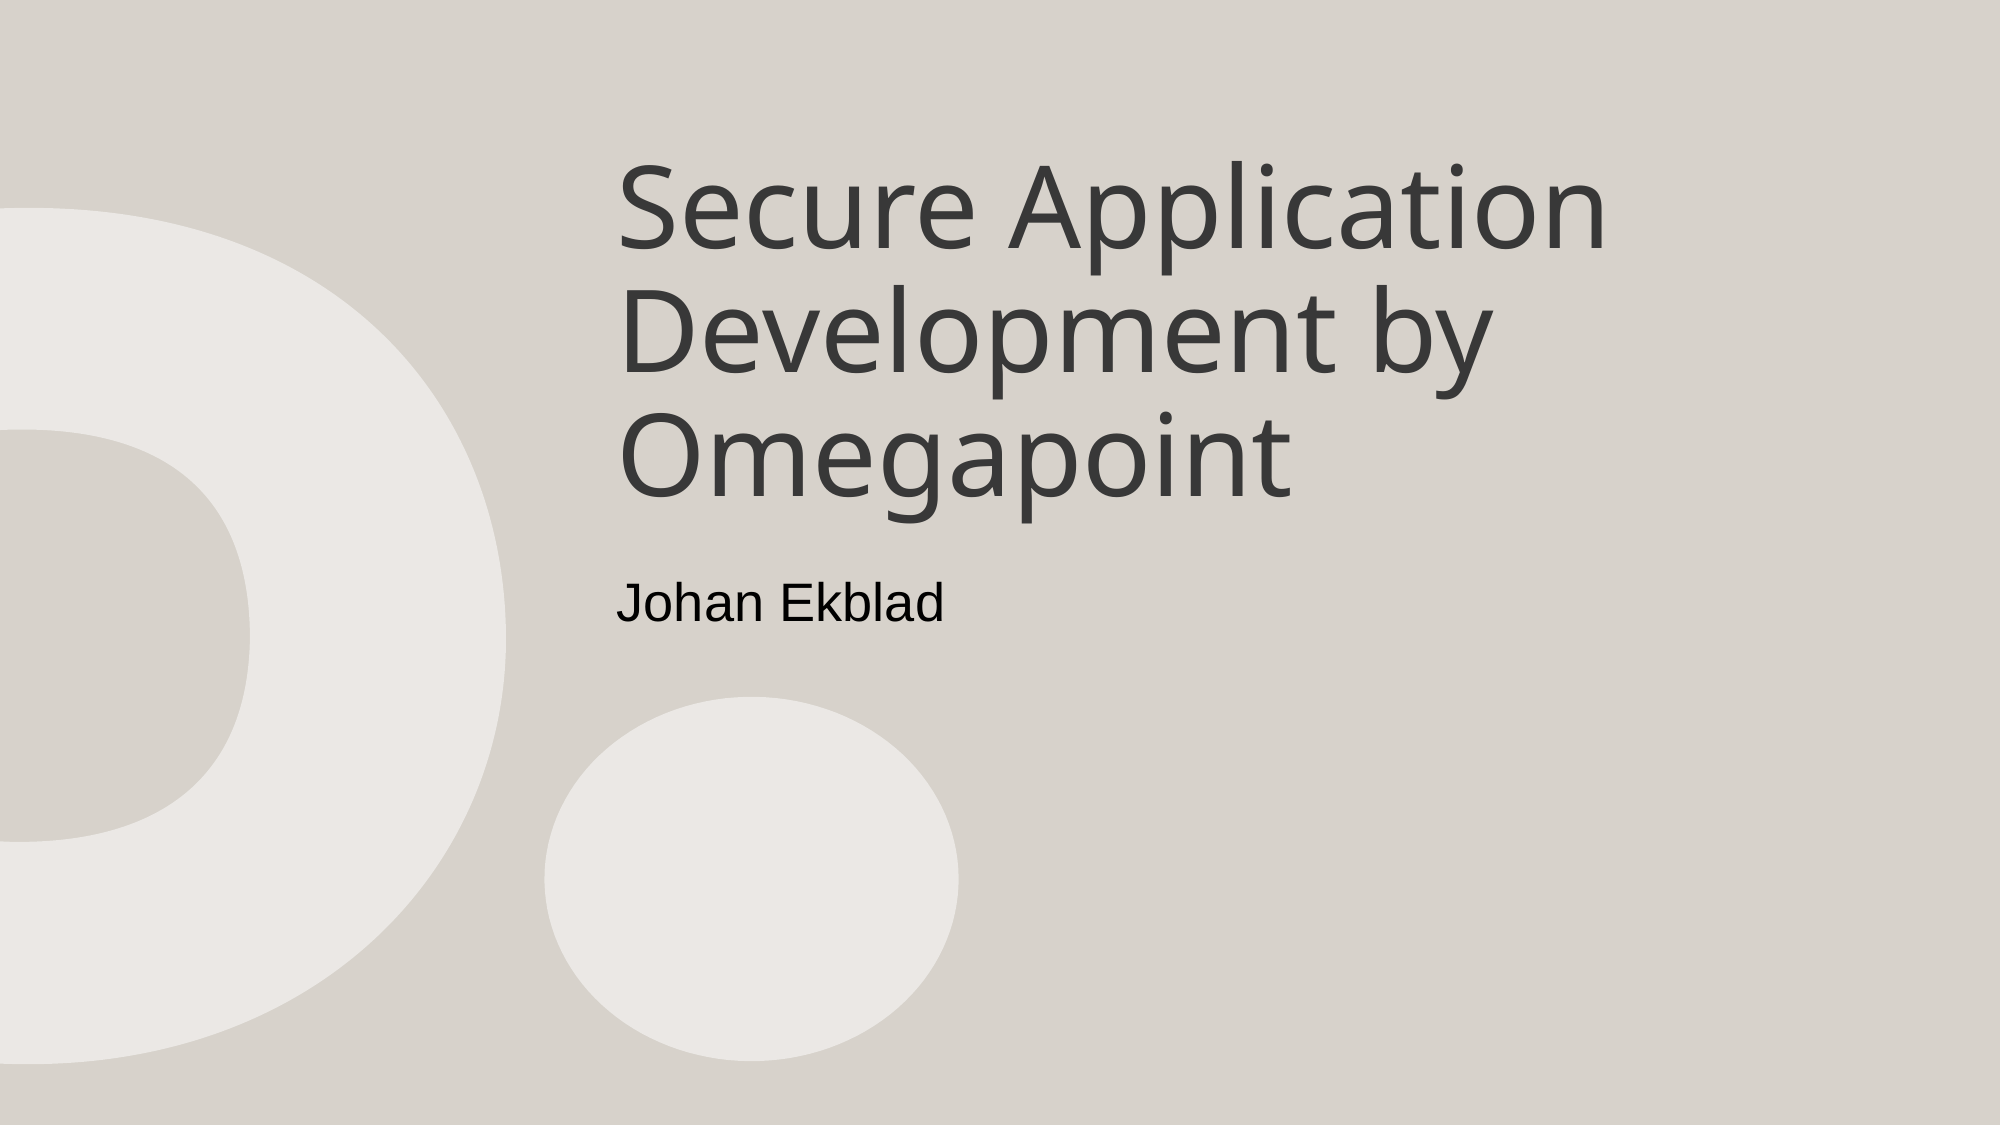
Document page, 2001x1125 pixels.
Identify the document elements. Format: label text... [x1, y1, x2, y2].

title Secure Application Development by Omegapoint [601, 136, 1845, 529]
subtitle Johan Ekblad [601, 560, 1845, 693]
